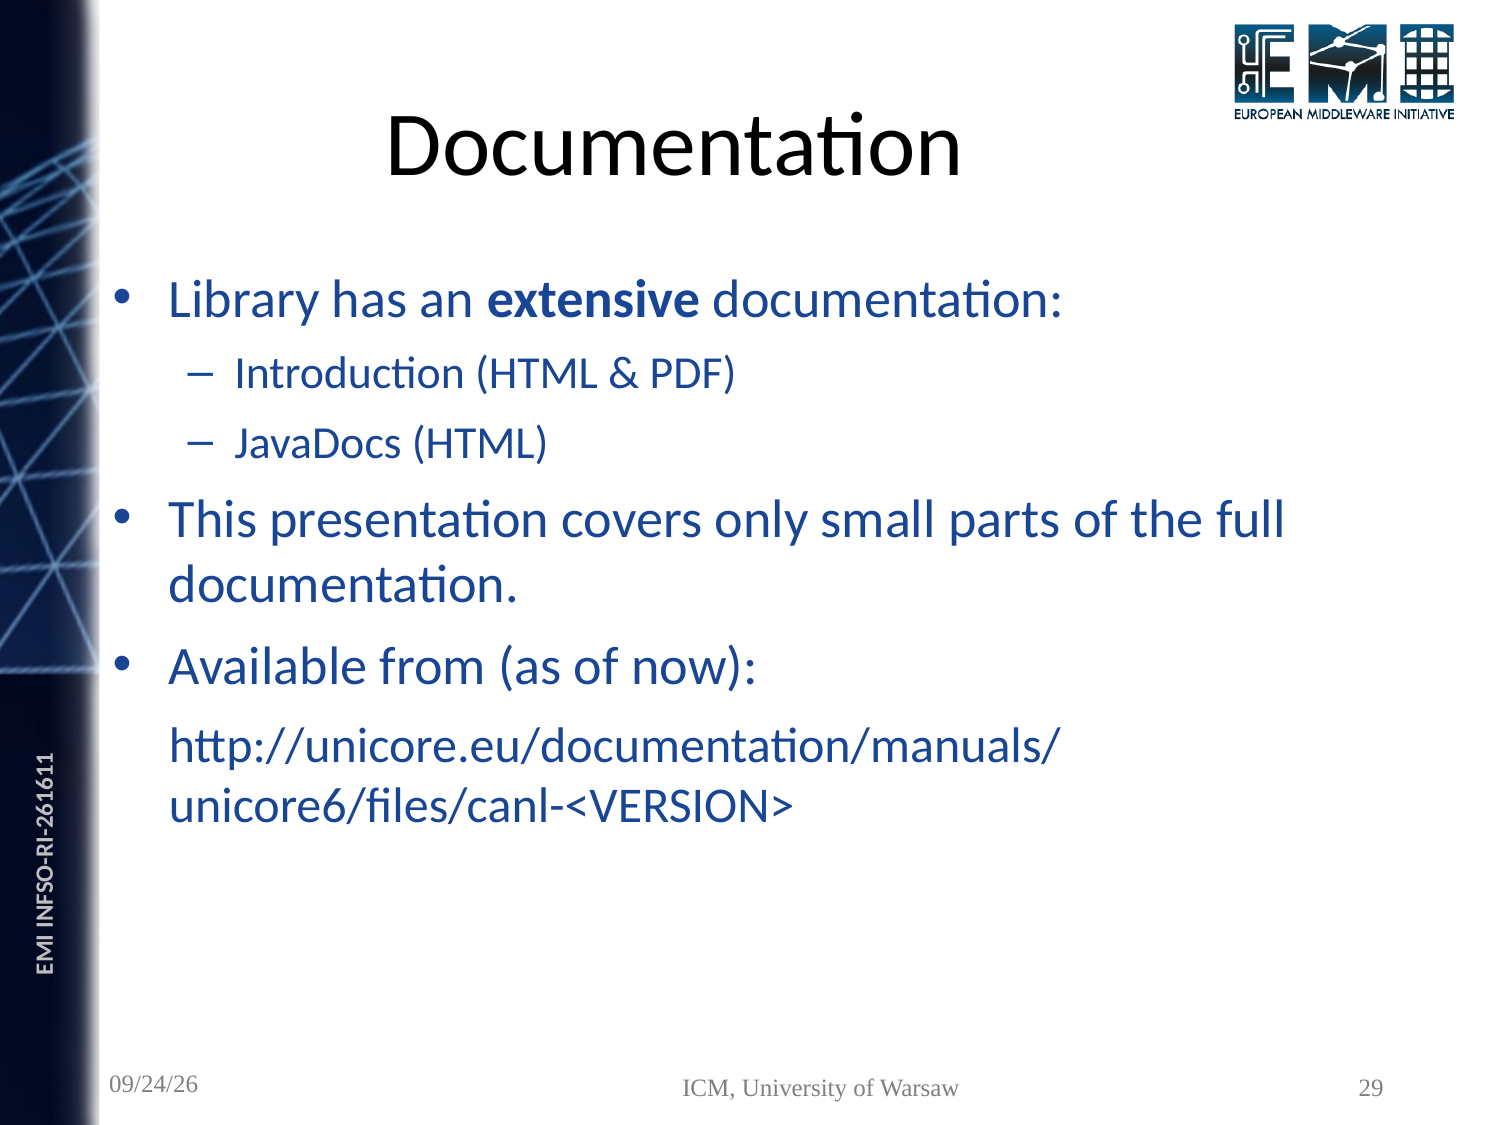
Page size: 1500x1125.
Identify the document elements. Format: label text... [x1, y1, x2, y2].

title Documentation [112, 44, 1238, 233]
list Library has an extensive documentation: Introduction (HTML & PDF) JavaDocs (HTML) This presentation covers only small parts of the full documentation. Available from (as of now): http://unicore.eu/documentation/manuals/ unicore6/files/canl-<VERSION> [112, 263, 1425, 1006]
picture [0, 0, 111, 1125]
picture [1185, 8, 1500, 140]
